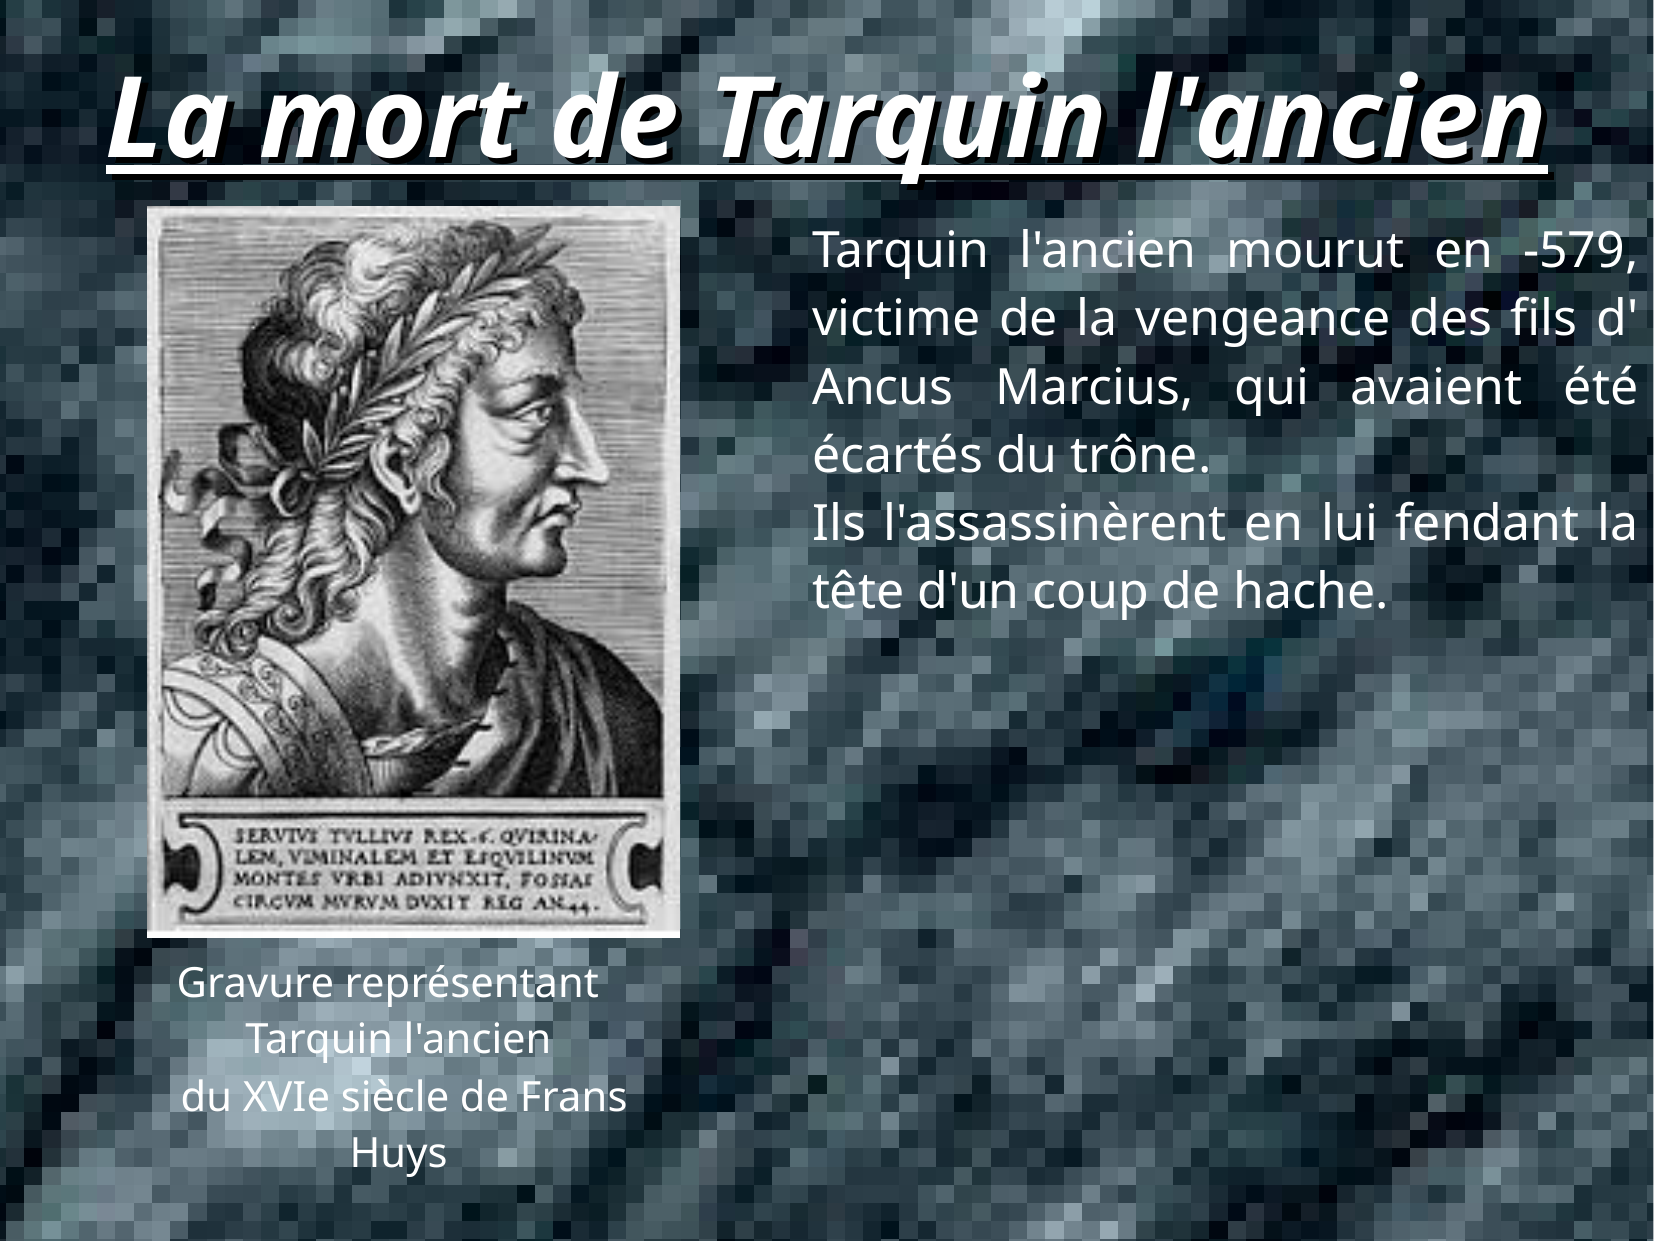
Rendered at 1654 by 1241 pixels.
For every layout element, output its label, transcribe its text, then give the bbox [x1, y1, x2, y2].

picture [0, 0, 1654, 1241]
text_box Gravure représentant Tarquin l'ancien du XVIe siècle de Frans Huys [147, 944, 650, 1192]
text_box Tarquin l'ancien mourut en -579, victime de la vengeance des fils d' Ancus Marcius, qui avaient été écartés du trône. Ils l'assassinèrent en lui fendant la tête d'un coup de hache. [797, 206, 1654, 1241]
text_box La mort de Tarquin l'ancien [59, 29, 1625, 202]
